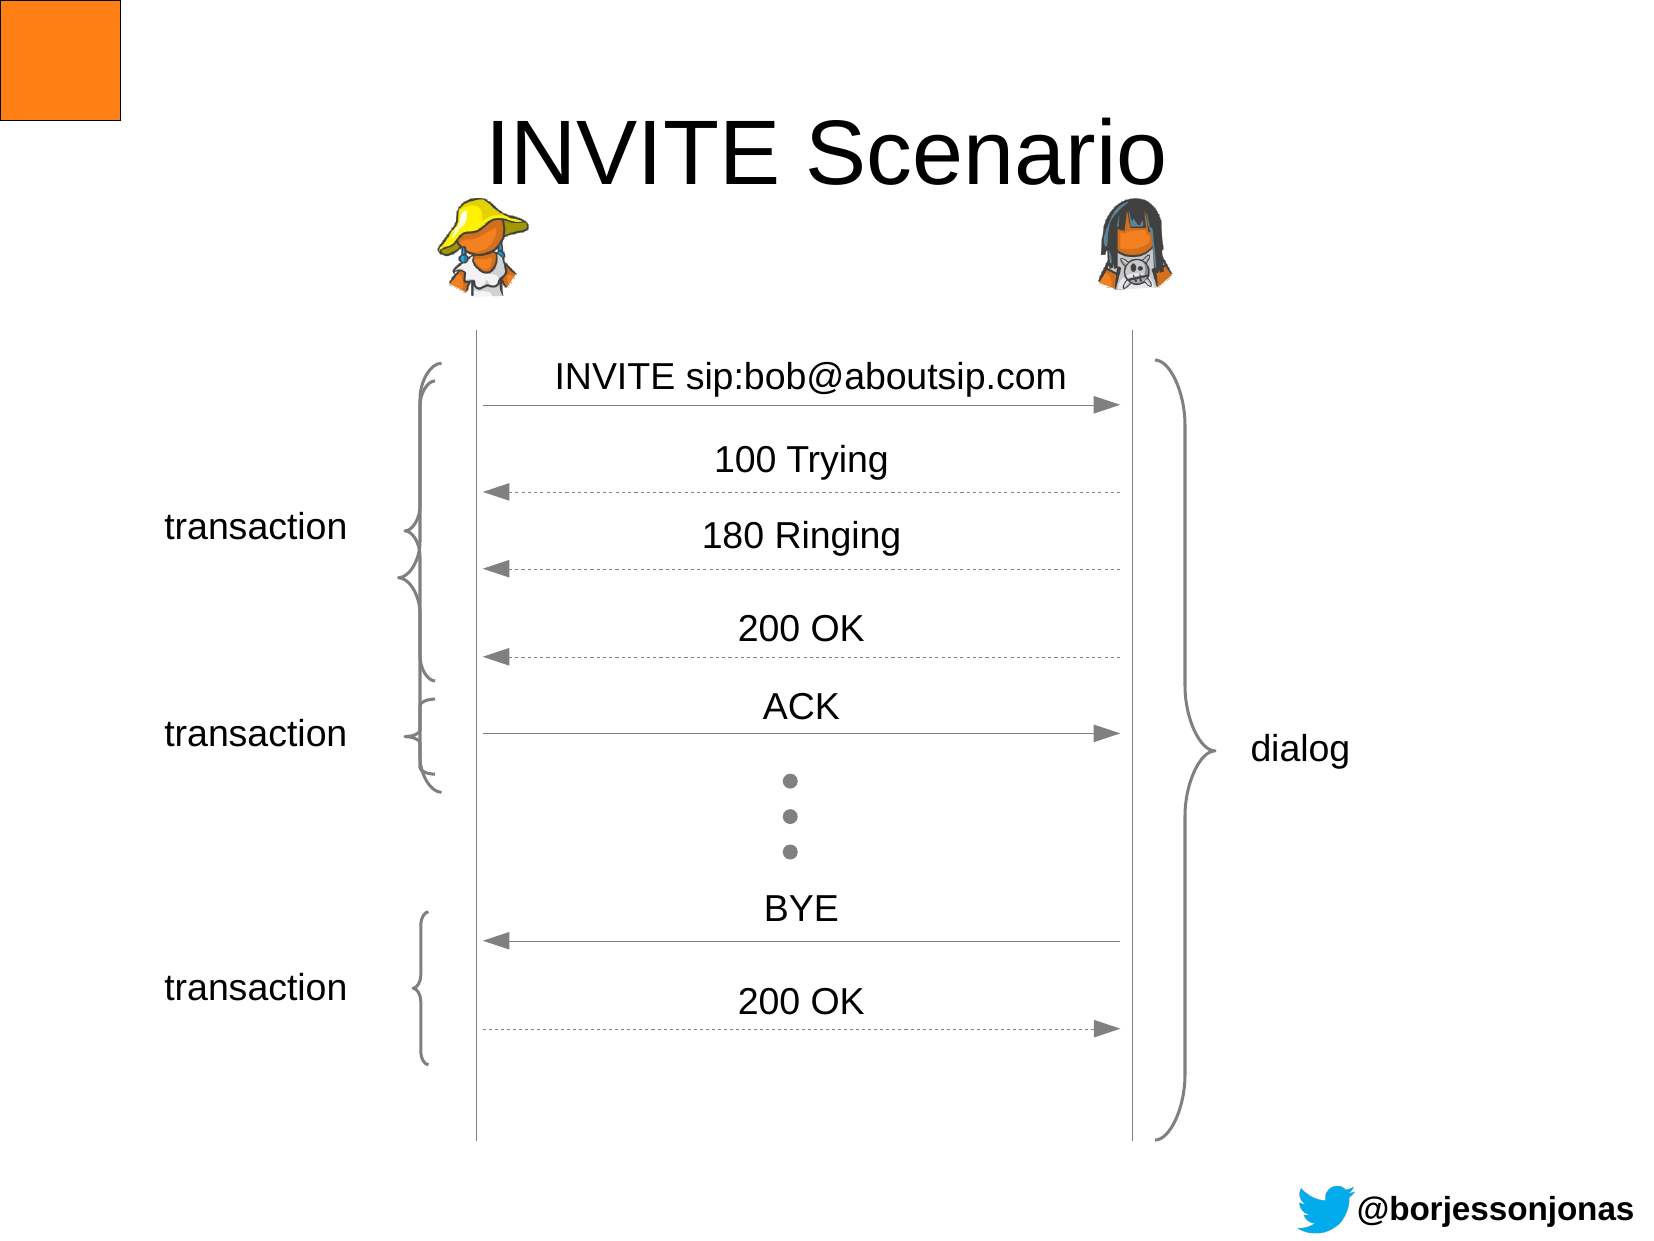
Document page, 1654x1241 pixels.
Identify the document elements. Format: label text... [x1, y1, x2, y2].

text_box dialog [1235, 720, 1366, 777]
text_box transaction [149, 498, 363, 556]
picture [430, 194, 536, 301]
picture [1082, 194, 1181, 293]
text_box 180 Ringing [687, 507, 916, 583]
text_box transaction [149, 704, 363, 762]
title INVITE Scenario [82, 56, 1571, 250]
text_box 100 Trying [699, 430, 904, 506]
text_box [782, 773, 798, 789]
text_box 200 OK [723, 973, 880, 1031]
text_box ACK [748, 678, 855, 736]
text_box INVITE sip:bob@aboutsip.com [539, 348, 1083, 405]
text_box [782, 809, 798, 825]
text_box transaction [149, 958, 363, 1016]
text_box BYE [749, 879, 854, 955]
text_box 200 OK [723, 600, 880, 657]
picture [1277, 1160, 1375, 1241]
text_box [782, 844, 798, 860]
